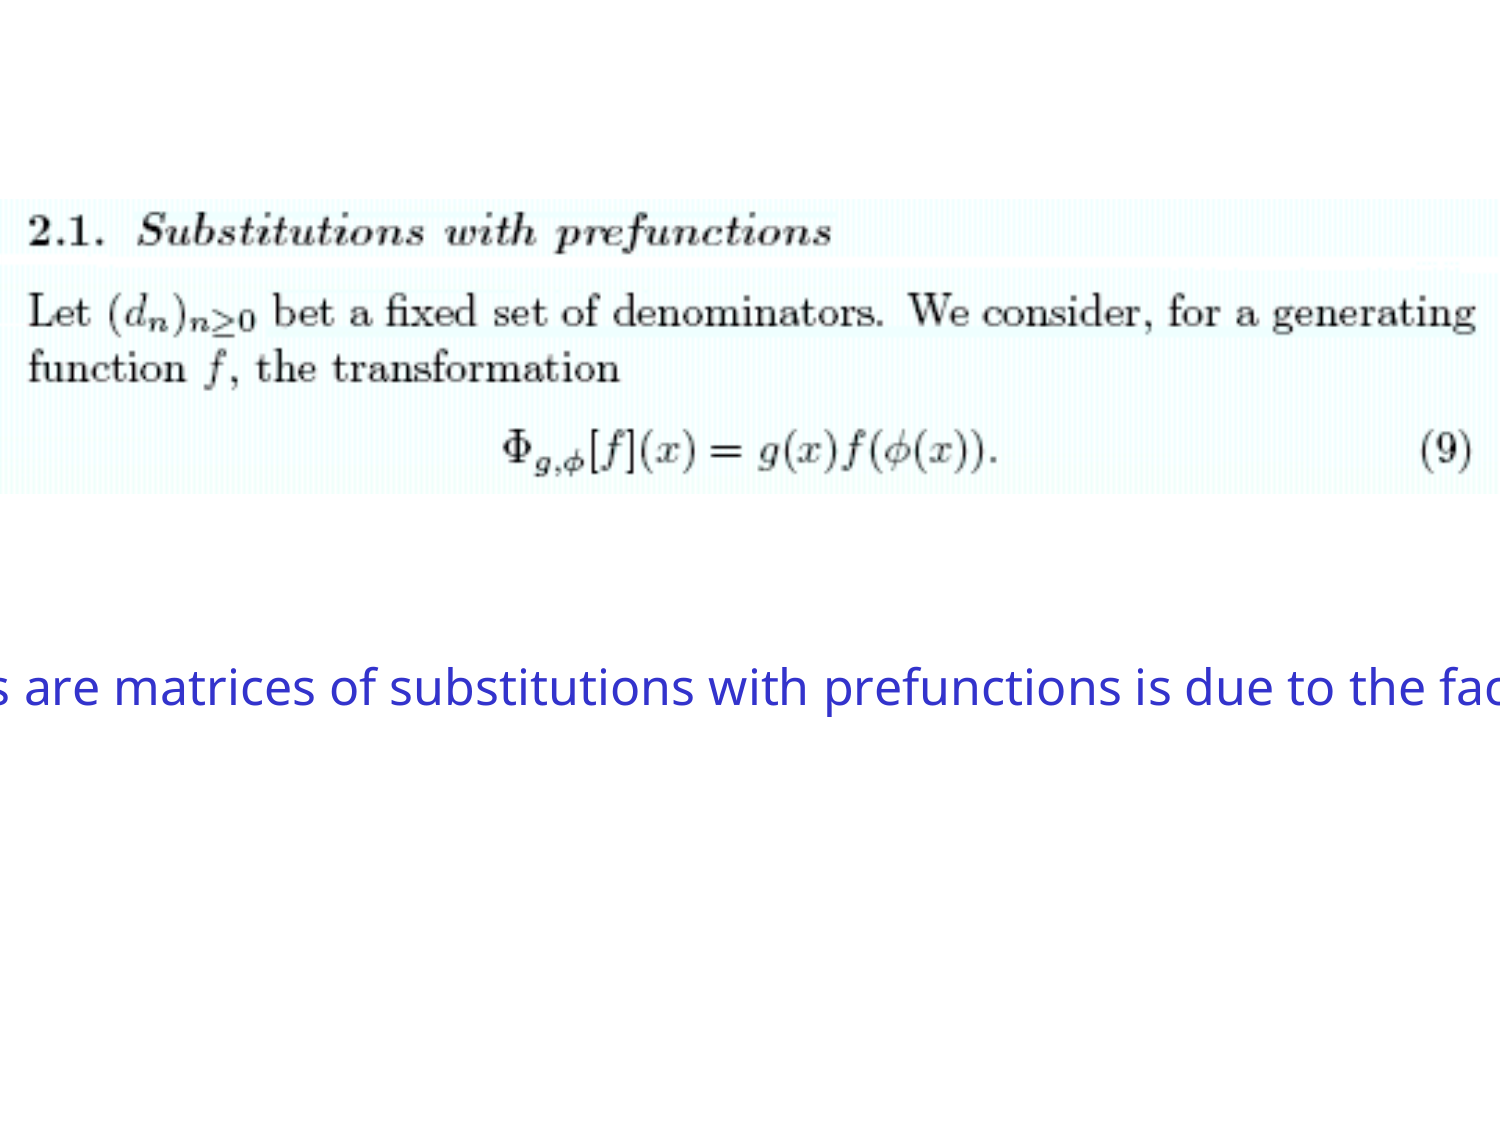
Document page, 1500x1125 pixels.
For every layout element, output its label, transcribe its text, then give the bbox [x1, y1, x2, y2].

picture [0, 199, 1500, 494]
text_box Where φ(x)=λx+higher terms and g(x)=1+higher terms. The fact that, in the case of a single “a”, the matrices of generalized Stirling numbers are matrices of substitutions with prefunctions is due to the fact that the one-parameter groups associated with the operators of type =q(x)d/dx+v(x) are conjugate to vector fields on the line. [0, 587, 1500, 843]
